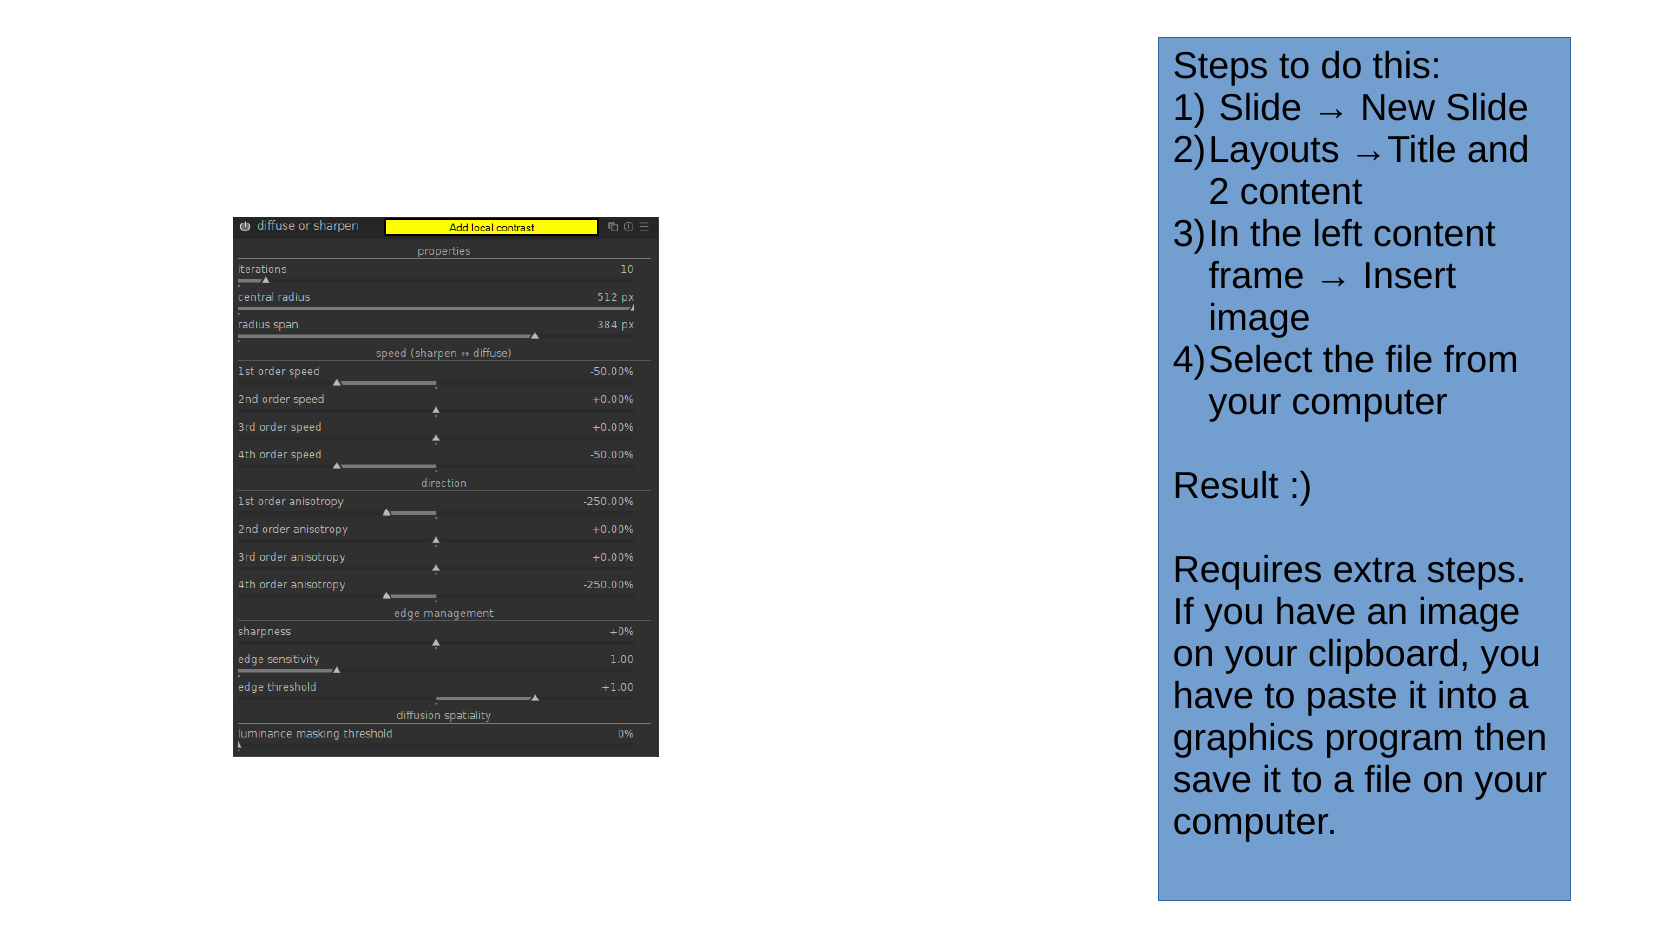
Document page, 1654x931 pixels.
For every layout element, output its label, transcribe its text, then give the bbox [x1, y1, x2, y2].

text_box Steps to do this: Slide → New Slide Layouts →Title and 2 content In the left content frame → Insert image Select the file from your computer Result :) Requires extra steps. If you have an image on your clipboard, you have to paste it into a graphics program then save it to a file on your computer. [1158, 37, 1571, 901]
picture [233, 217, 659, 758]
